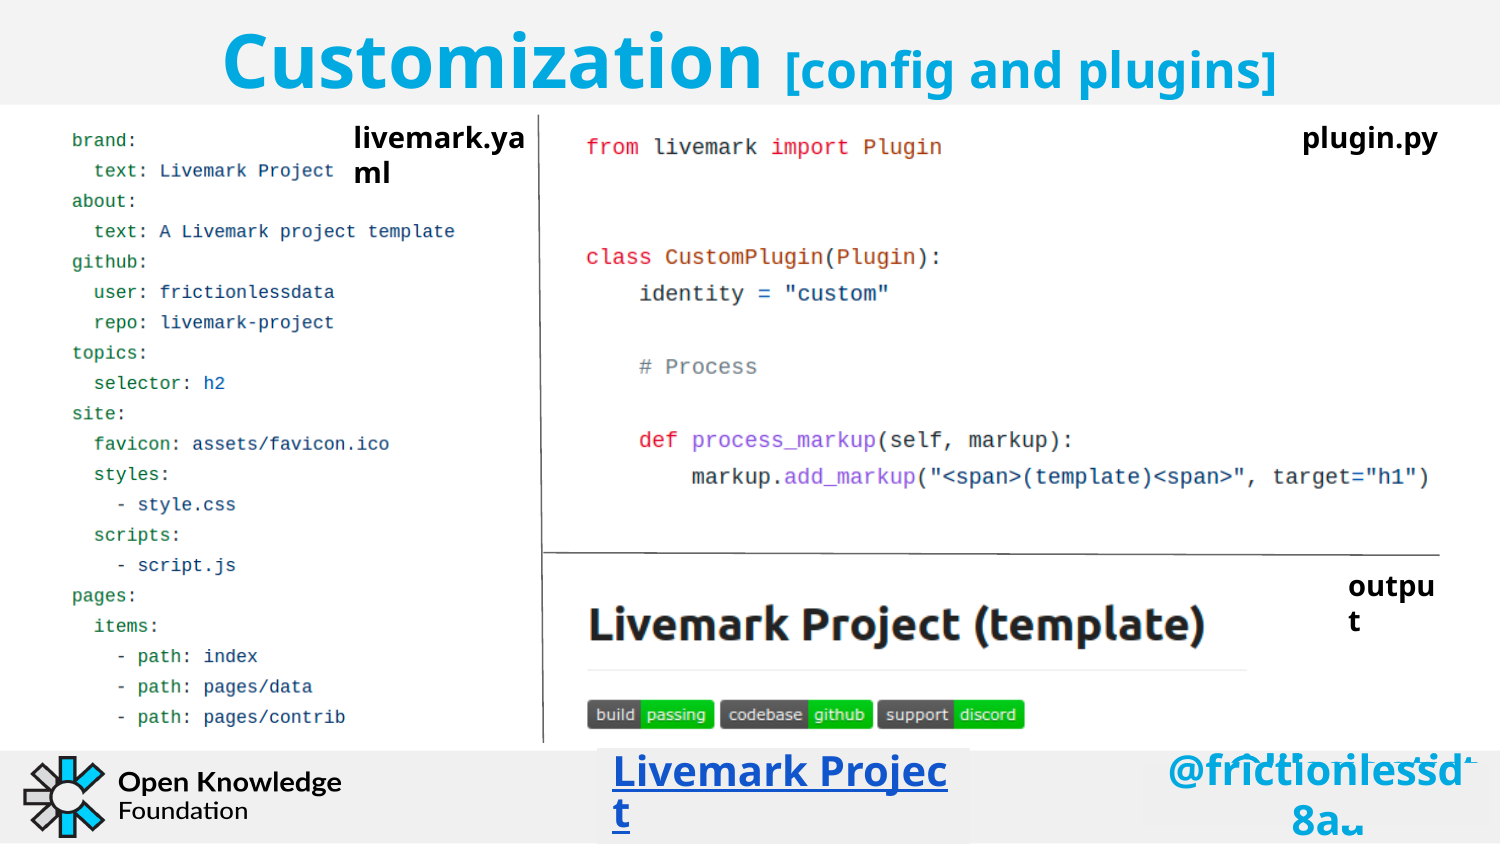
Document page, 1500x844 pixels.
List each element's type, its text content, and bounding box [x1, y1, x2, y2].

text_box output [1333, 552, 1455, 653]
picture [12, 750, 352, 844]
text_box livemark.yaml [338, 104, 567, 205]
text_box plugin.py [1286, 104, 1455, 170]
text_box @frictionlessd8a [1143, 762, 1489, 826]
text_box Customization [config and plugins] [0, 0, 1500, 105]
picture [566, 131, 1438, 497]
picture [566, 568, 1247, 748]
picture [49, 129, 496, 733]
text_box @lilscientista [1489, 762, 1500, 826]
text_box Livemark Project [597, 748, 970, 844]
